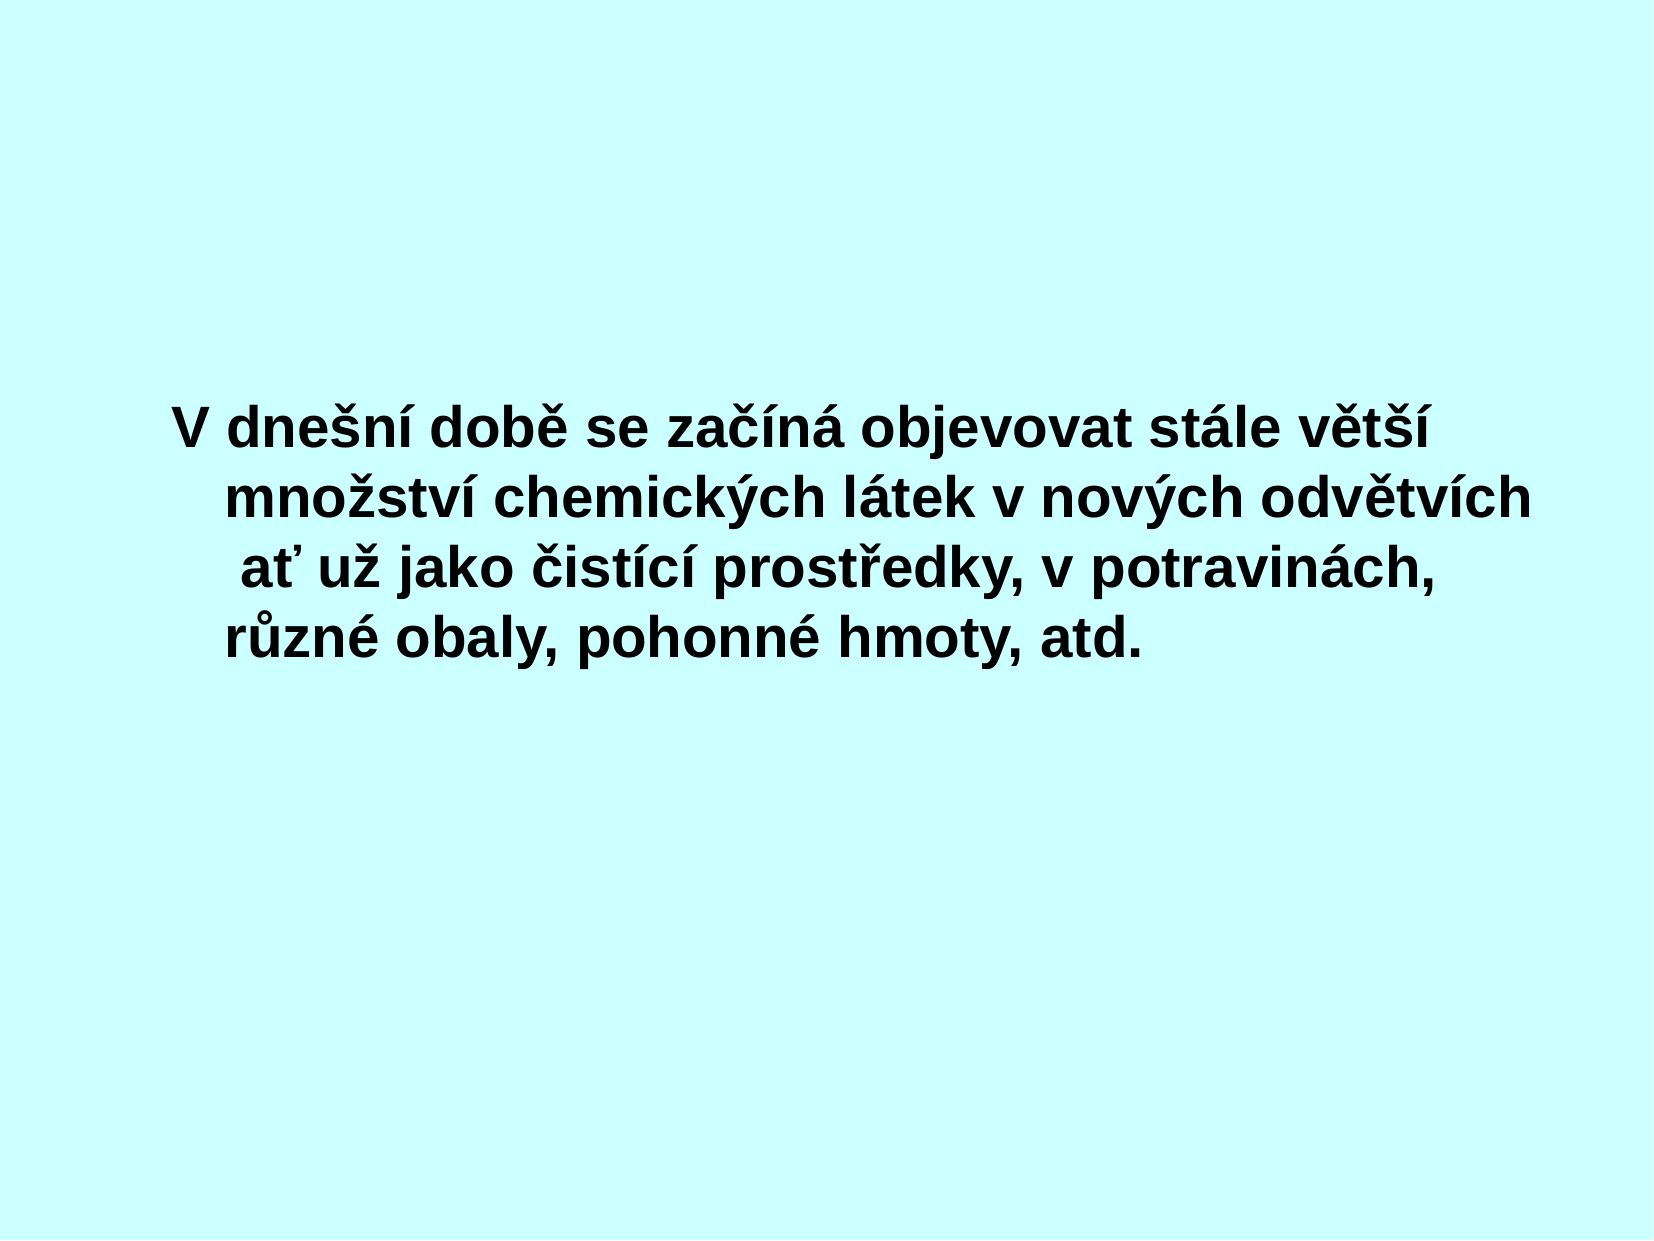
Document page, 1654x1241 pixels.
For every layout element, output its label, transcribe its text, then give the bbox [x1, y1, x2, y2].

list V dnešní době se začíná objevovat stále větší množství chemických látek v nových odvětvích ať už jako čistící prostředky, v potravinách, různé obaly, pohonné hmoty, atd. [82, 290, 1571, 1109]
